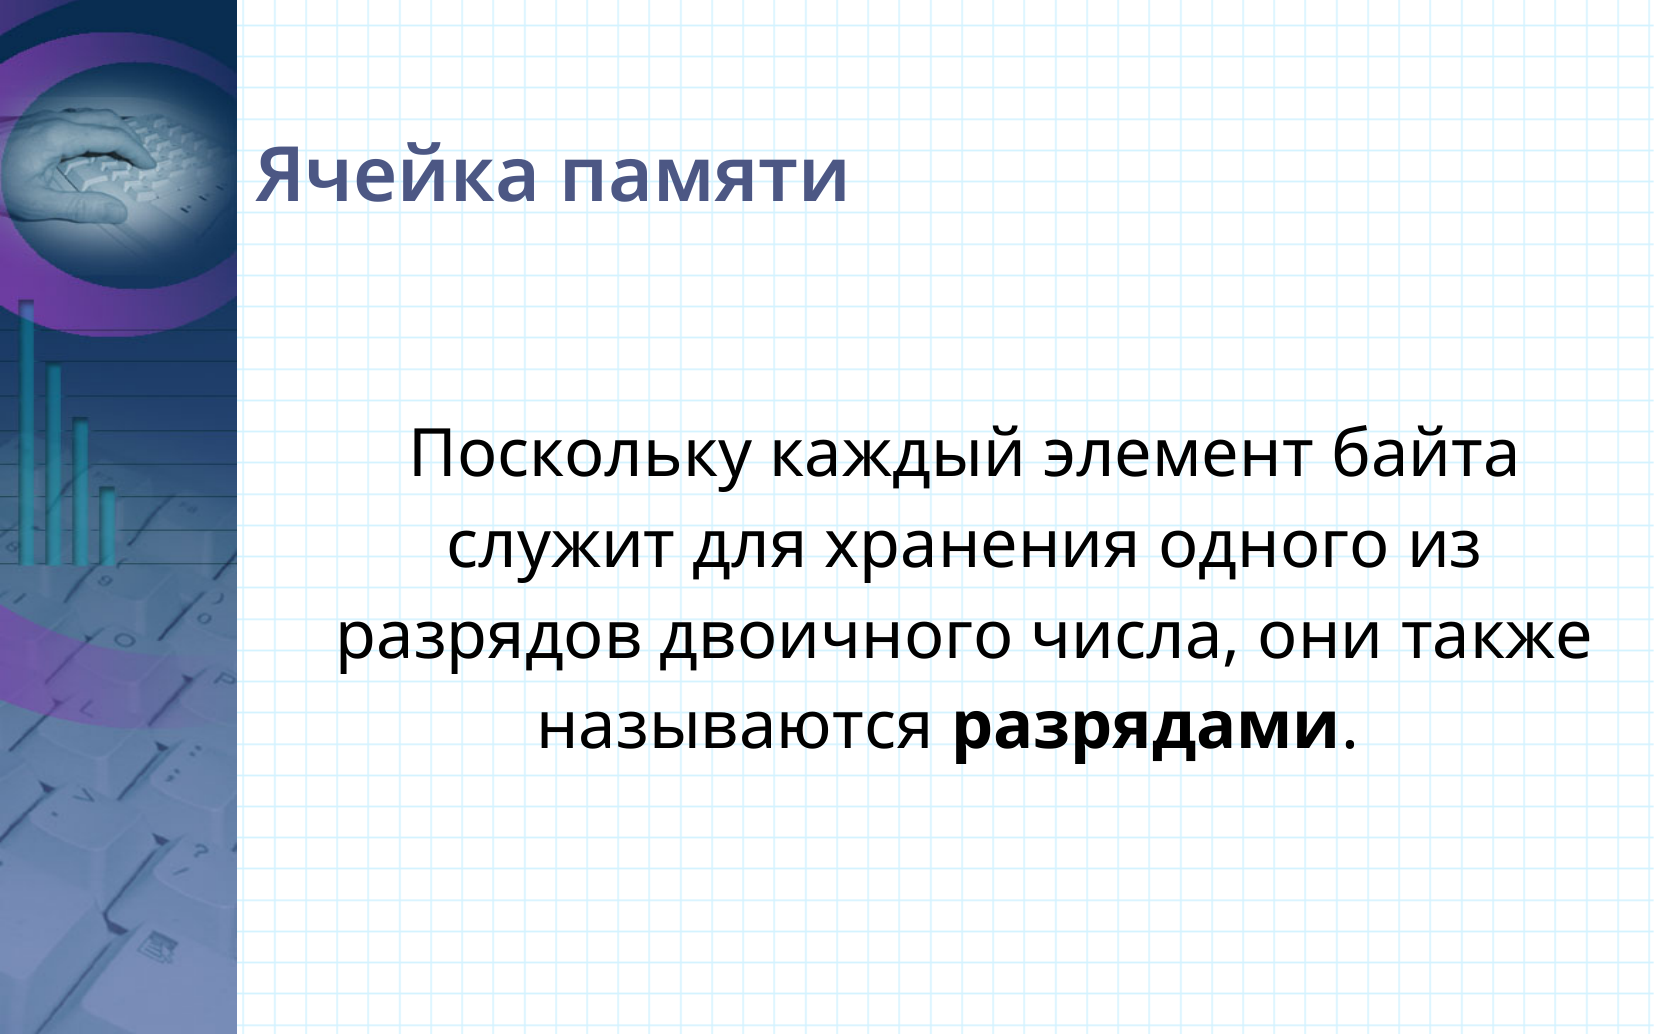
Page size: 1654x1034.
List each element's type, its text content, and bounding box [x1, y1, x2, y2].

picture [0, 0, 1654, 1034]
title Ячейка памяти [254, 85, 1640, 259]
subtitle Поскольку каждый элемент байта служит для хранения одного из разрядов двоичного числа, они также называются разрядами. [254, 287, 1640, 887]
